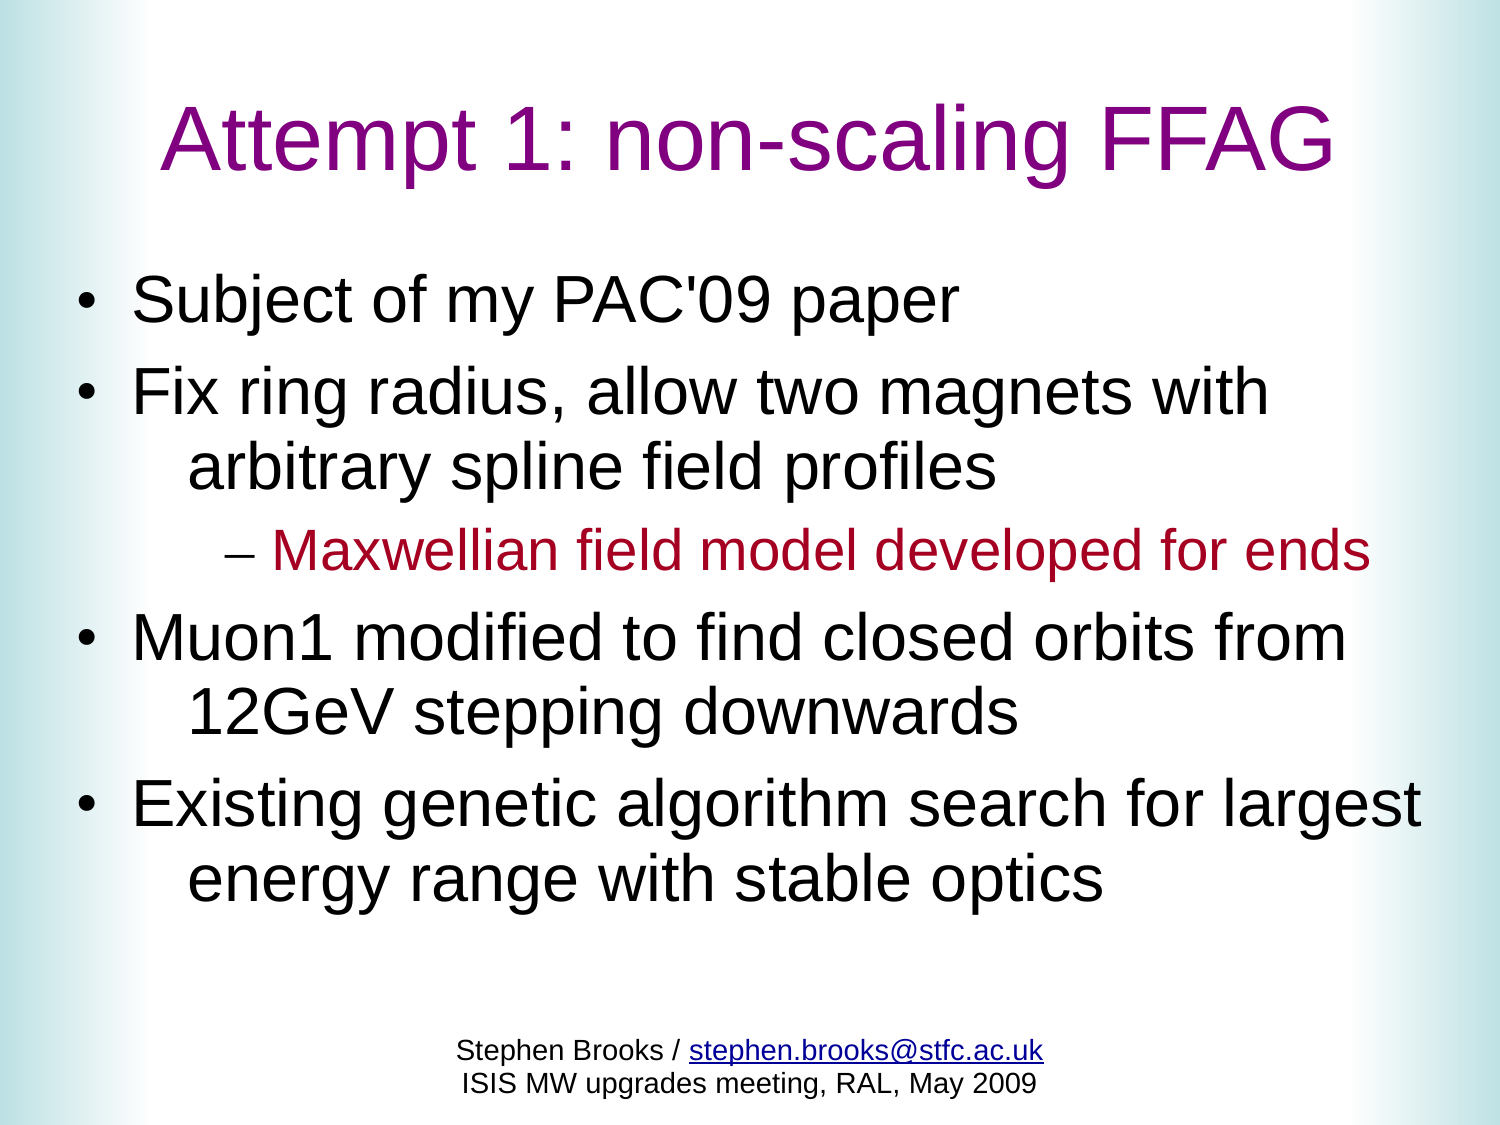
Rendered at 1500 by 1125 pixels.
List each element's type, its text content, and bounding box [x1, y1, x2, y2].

title Attempt 1: non-scaling FFAG [75, 52, 1425, 225]
list Subject of my PAC'09 paper Fix ring radius, allow two magnets with arbitrary spline field profiles Maxwellian field model developed for ends Muon1 modified to find closed orbits from 12GeV stepping downwards Existing genetic algorithm search for largest energy range with stable optics [75, 262, 1425, 991]
